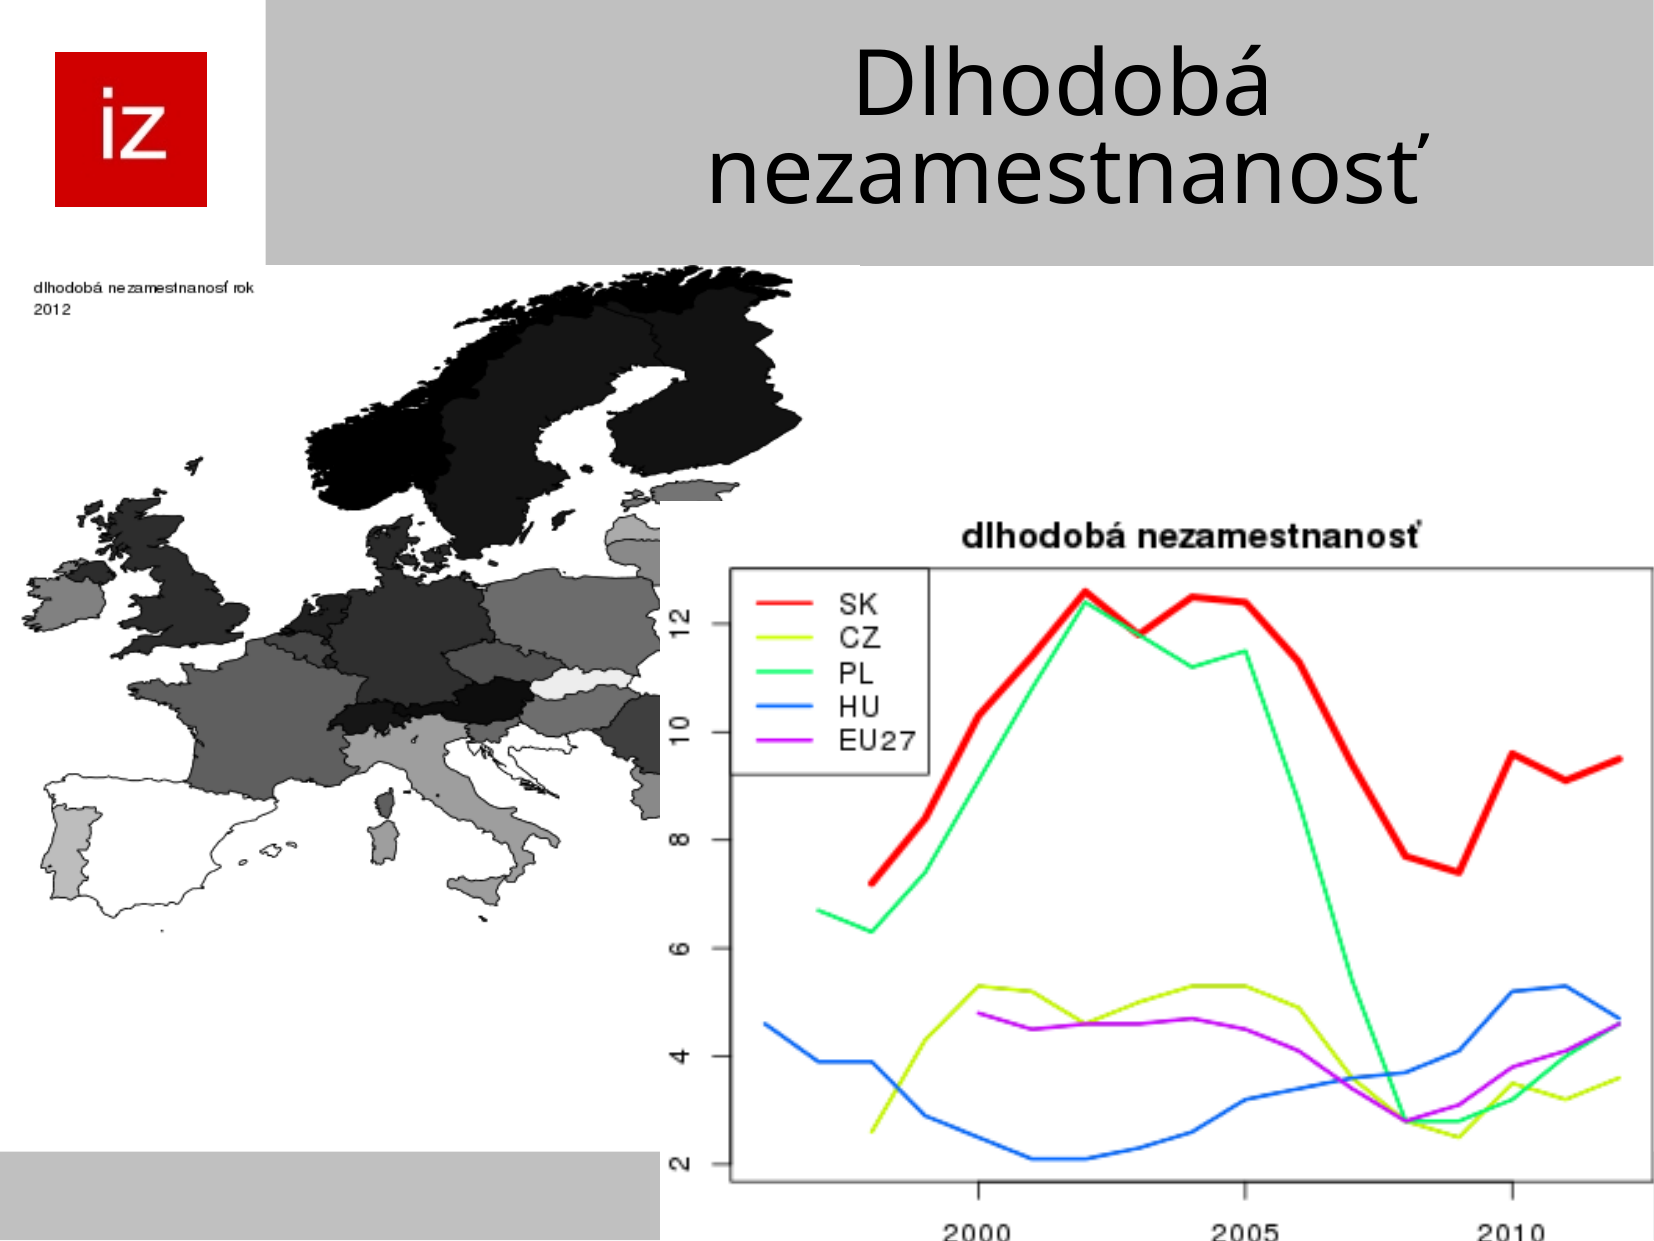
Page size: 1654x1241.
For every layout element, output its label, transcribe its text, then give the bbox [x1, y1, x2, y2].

picture [55, 52, 207, 207]
picture [0, 265, 1654, 1241]
title Dlhodobá nezamestnanosť [561, 29, 1565, 237]
